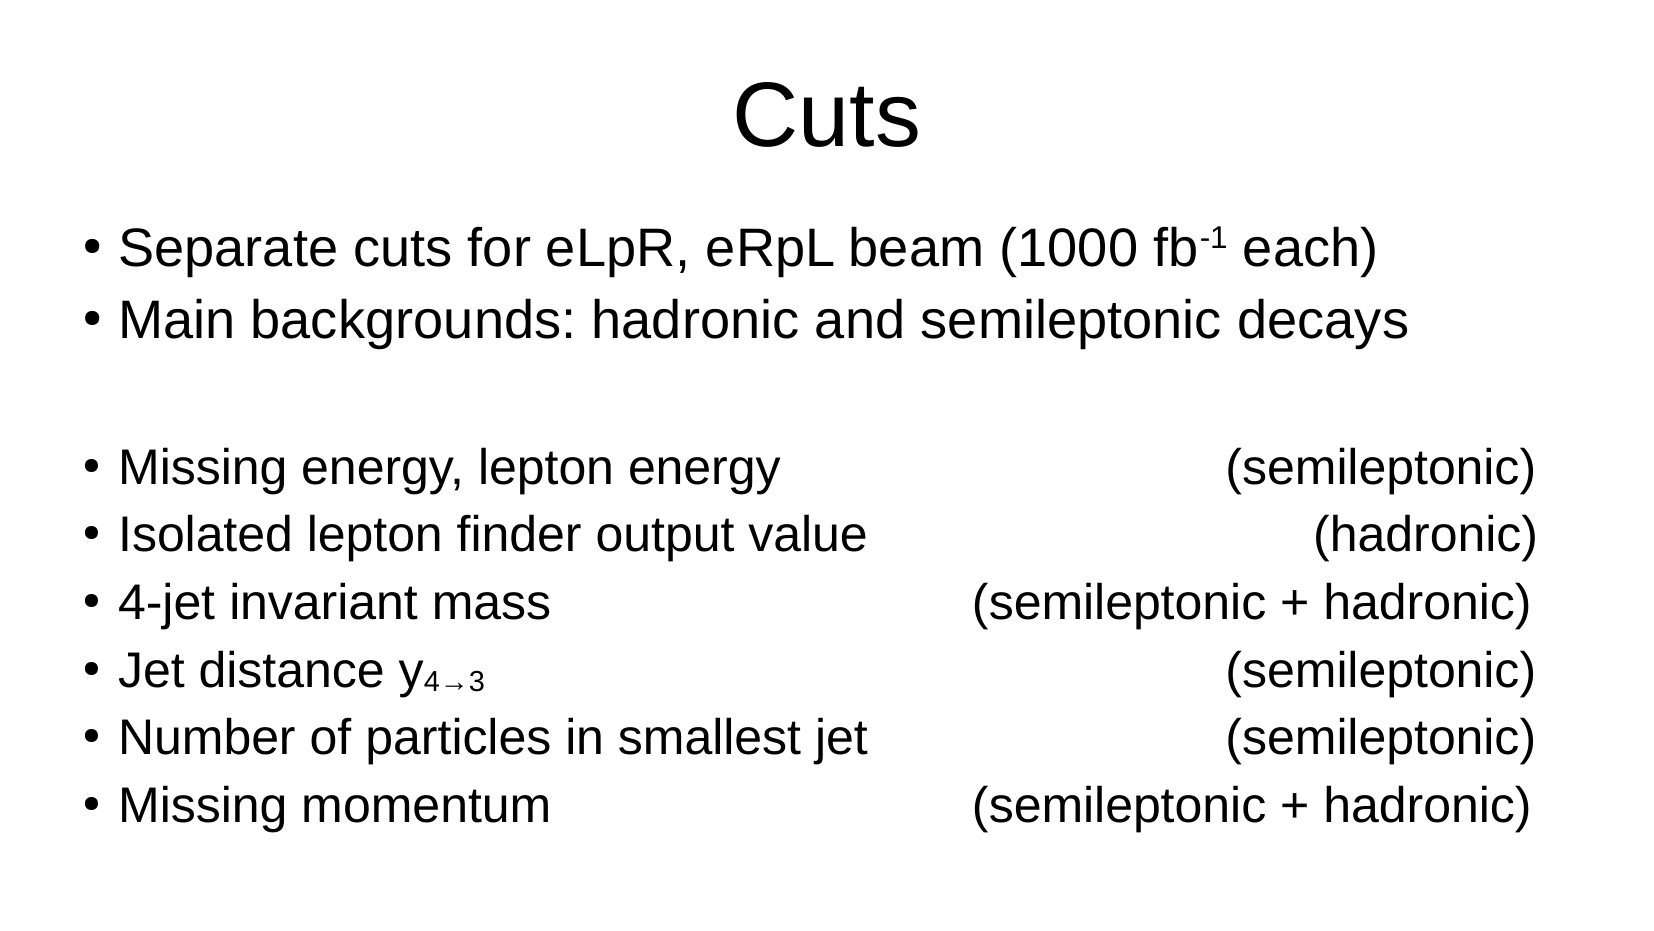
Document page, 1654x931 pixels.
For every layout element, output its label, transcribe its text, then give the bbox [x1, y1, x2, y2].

title Cuts [82, 37, 1571, 193]
subtitle Separate cuts for eLpR, eRpL beam (1000 fb-1 each) Main backgrounds: hadronic and semileptonic decays Missing energy, lepton energy (semileptonic) Isolated lepton finder output value (hadronic) 4-jet invariant mass (semileptonic + hadronic) Jet distance y4→3 (semileptonic) Number of particles in smallest jet (semileptonic) Missing momentum (semileptonic + hadronic) [82, 217, 1571, 833]
